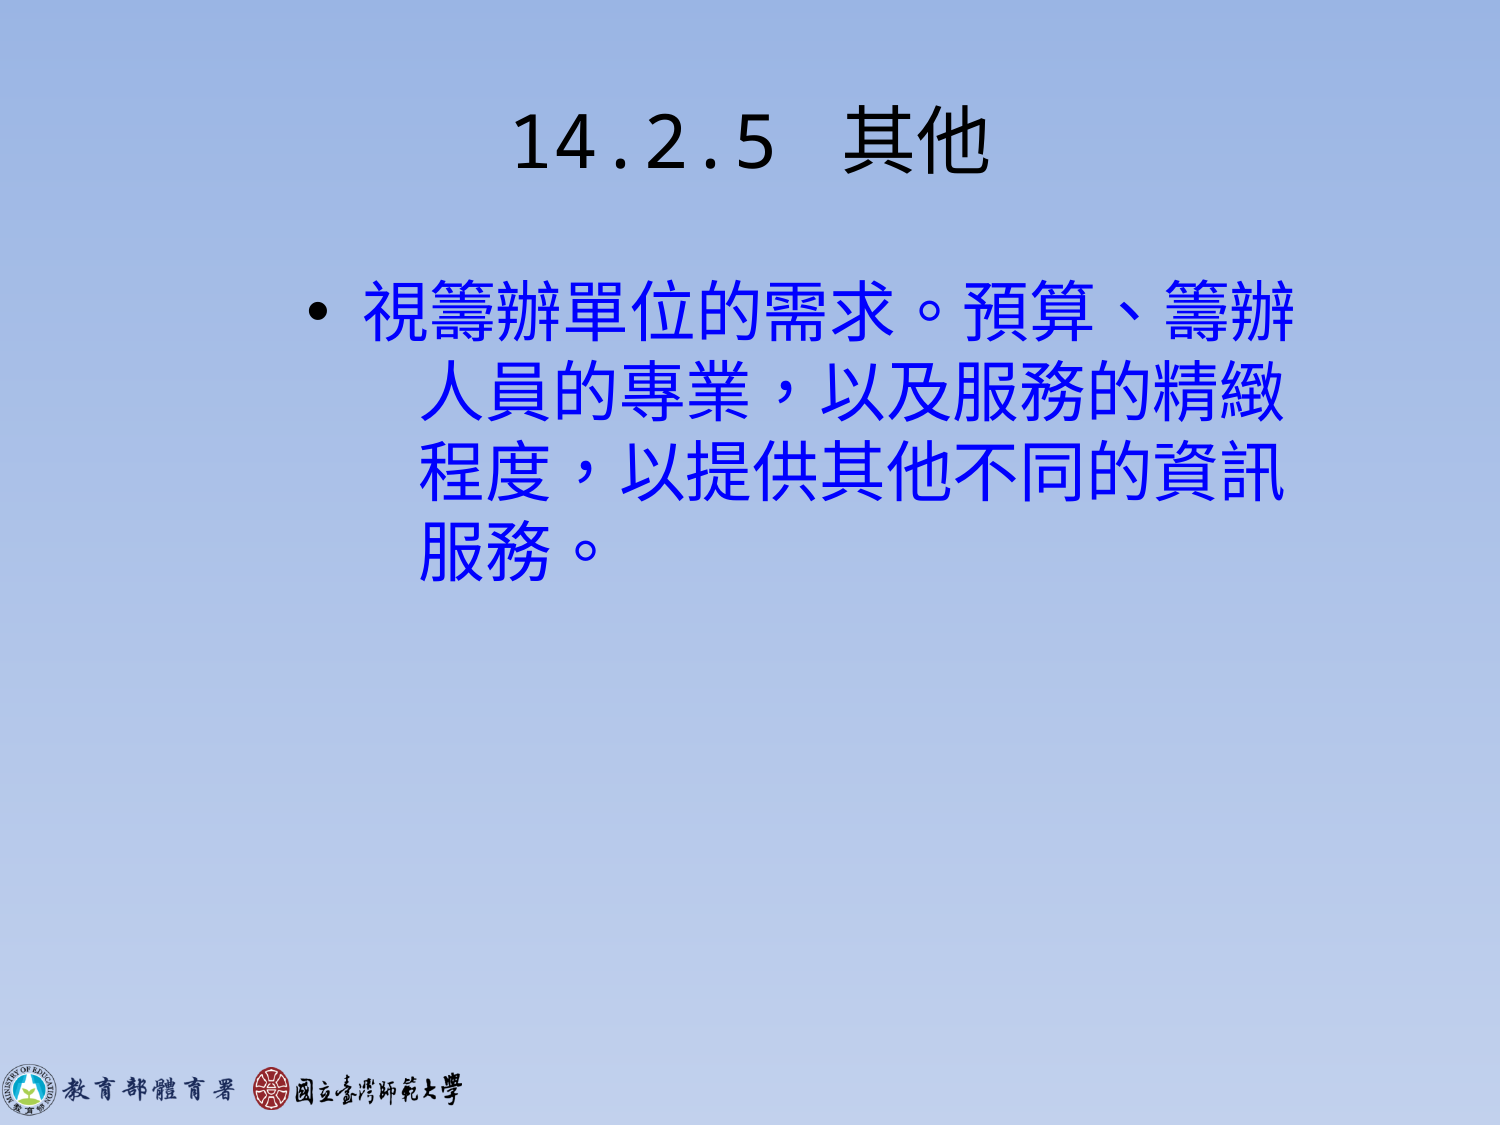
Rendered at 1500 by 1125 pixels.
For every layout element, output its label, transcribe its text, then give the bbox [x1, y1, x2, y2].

title 14.2.5 其他 [75, 45, 1426, 233]
list 視籌辦單位的需求。預算、籌辦人員的專業，以及服務的精緻程度，以提供其他不同的資訊服務。 [291, 262, 1323, 854]
